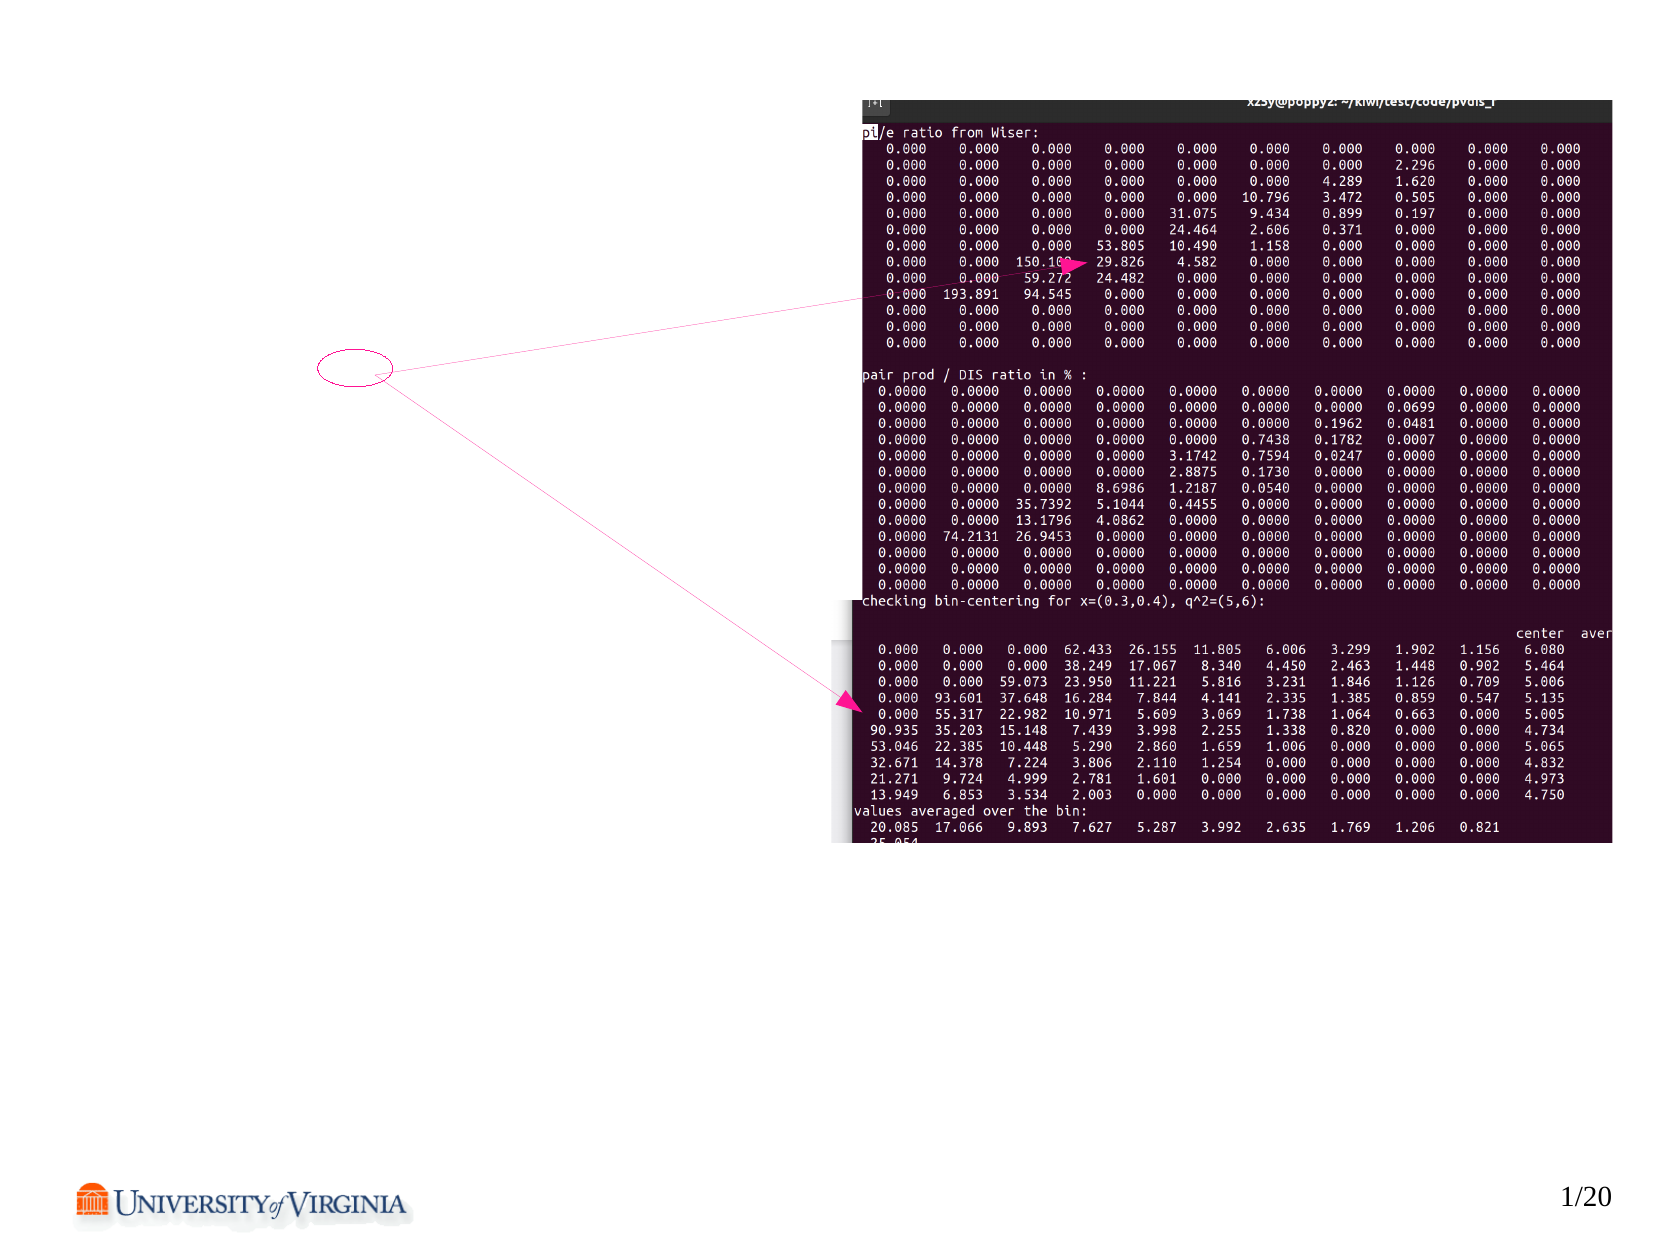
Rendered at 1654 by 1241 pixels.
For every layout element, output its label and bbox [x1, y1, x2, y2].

picture [53, 1165, 427, 1241]
picture [1, 71, 1613, 843]
